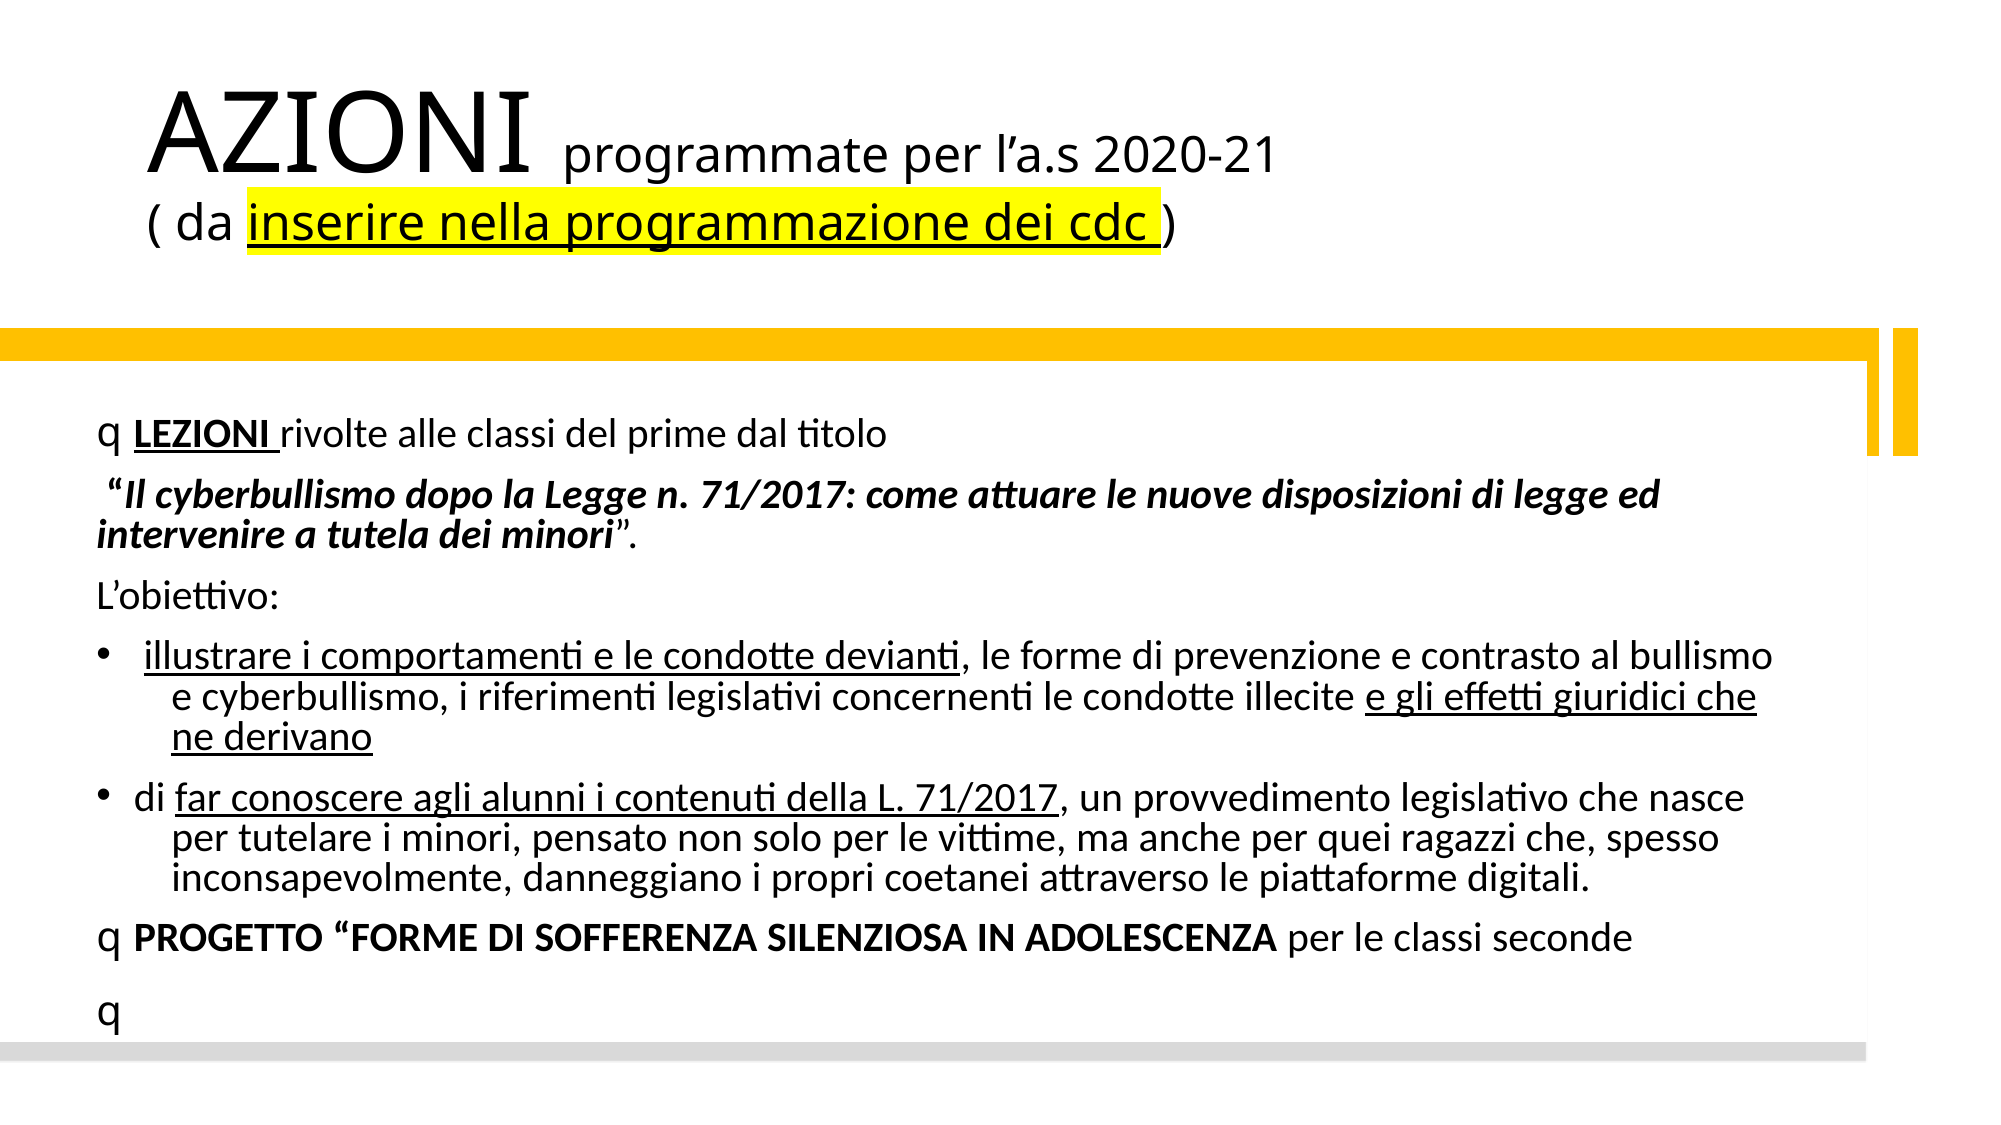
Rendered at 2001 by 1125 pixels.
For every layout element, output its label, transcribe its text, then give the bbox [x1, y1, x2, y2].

text_box [0, 0, 2000, 1125]
title AZIONI programmate per l’a.s 2020-21 ( da inserire nella programmazione dei cdc ) [132, 63, 1648, 259]
list LEZIONI rivolte alle classi del prime dal titolo “Il cyberbullismo dopo la Legge n. 71/2017: come attuare le nuove disposizioni di legge ed intervenire a tutela dei minori”. L’obiettivo: illustrare i comportamenti e le condotte devianti, le forme di prevenzione e contrasto al bullismo e cyberbullismo, i riferimenti legislativi concernenti le condotte illecite e gli effetti giuridici che ne derivano di far conoscere agli alunni i contenuti della L. 71/2017, un provvedimento legislativo che nasce per tutelare i minori, pensato non solo per le vittime, ma anche per quei ragazzi che, spesso inconsapevolmente, danneggiano i propri coetanei attraverso le piattaforme digitali. PROGETTO “FORME DI SOFFERENZA SILENZIOSA IN ADOLESCENZA per le classi seconde [81, 407, 1795, 991]
